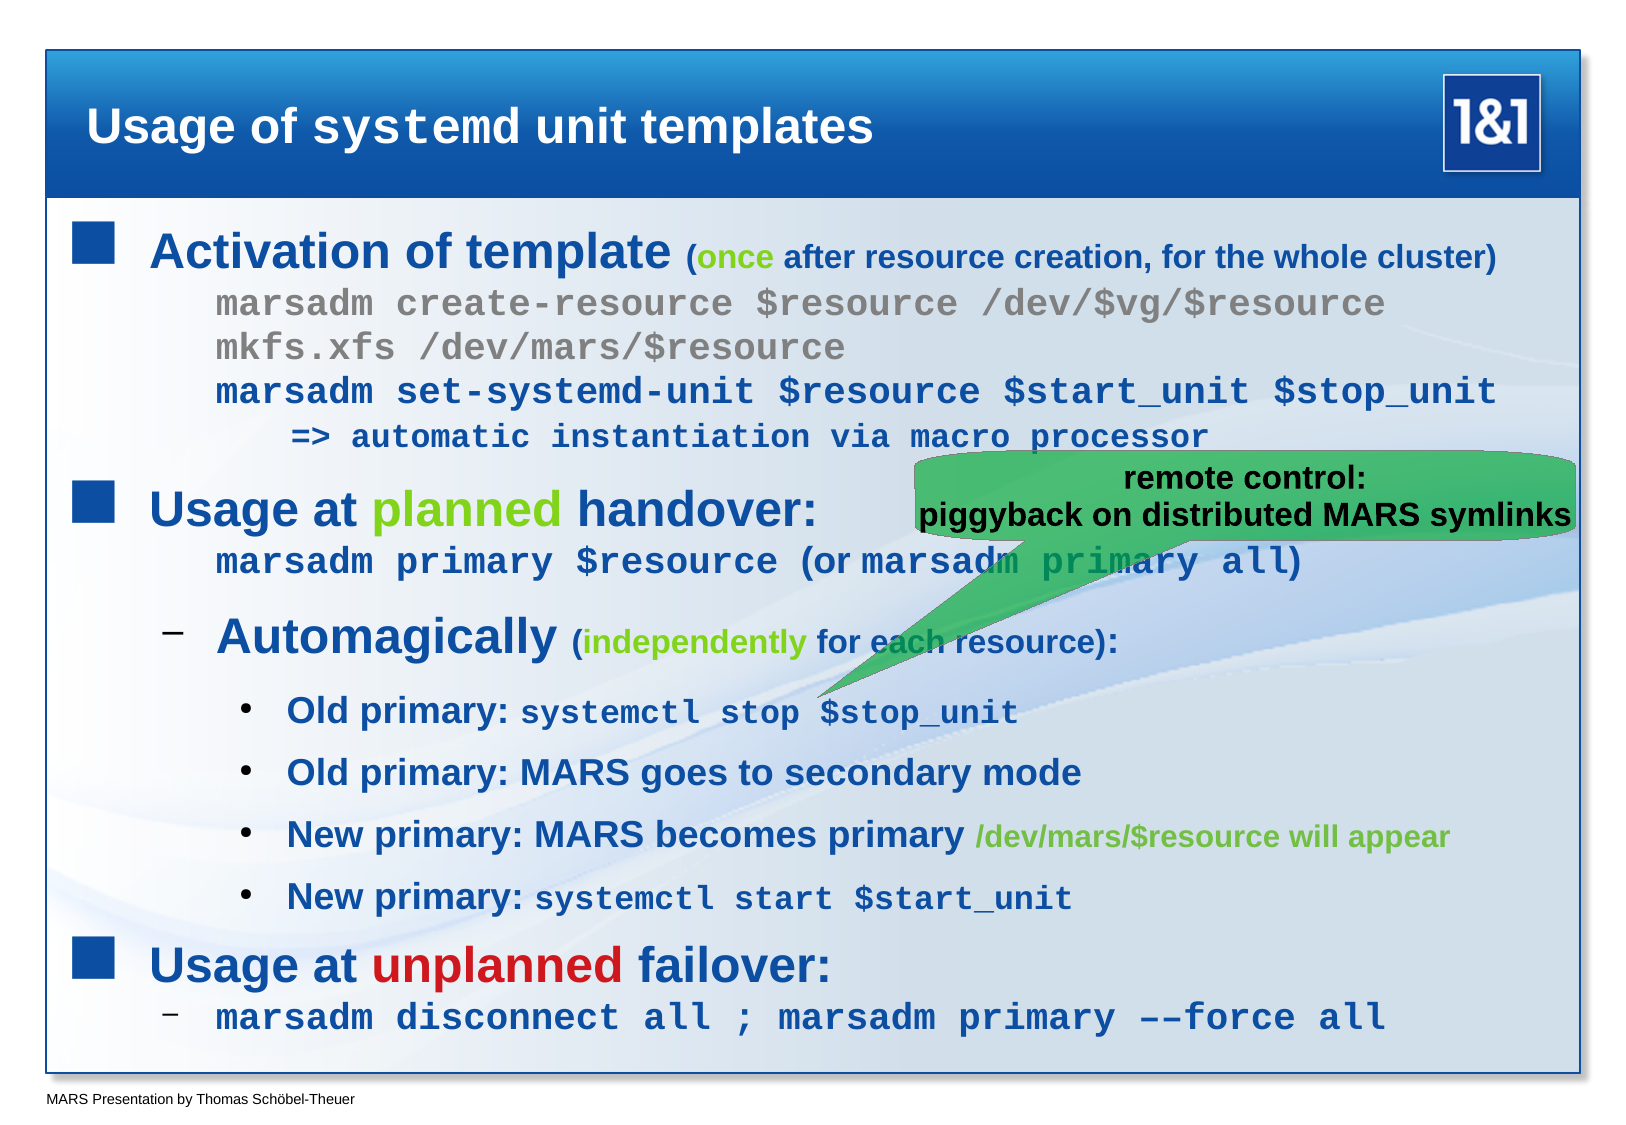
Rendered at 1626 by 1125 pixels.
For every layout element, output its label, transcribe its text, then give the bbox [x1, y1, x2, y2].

text_box remote control: piggyback on distributed MARS symlinks [817, 450, 1576, 698]
footer MARS Presentation by Thomas Schöbel-Theuer [46, 1068, 561, 1125]
list Activation of template (once after resource creation, for the whole cluster) marsadm create-resource $resource /dev/$vg/$resource mkfs.xfs /dev/mars/$resource marsadm set-systemd-unit $resource $start_unit $stop_unit => automatic instantiation via macro processor Usage at planned handover: marsadm primary $resource (or marsadm primary all) Automagically (independently for each resource): Old primary: systemctl stop $stop_unit Old primary: MARS goes to secondary mode New primary: MARS becomes primary /dev/mars/$resource will appear New primary: systemctl start $start_unit Usage at unplanned failover: marsadm disconnect all ; marsadm primary ––force all [74, 221, 1573, 1068]
picture [44, 48, 1597, 1090]
title Usage of systemd unit templates [86, 51, 1416, 196]
